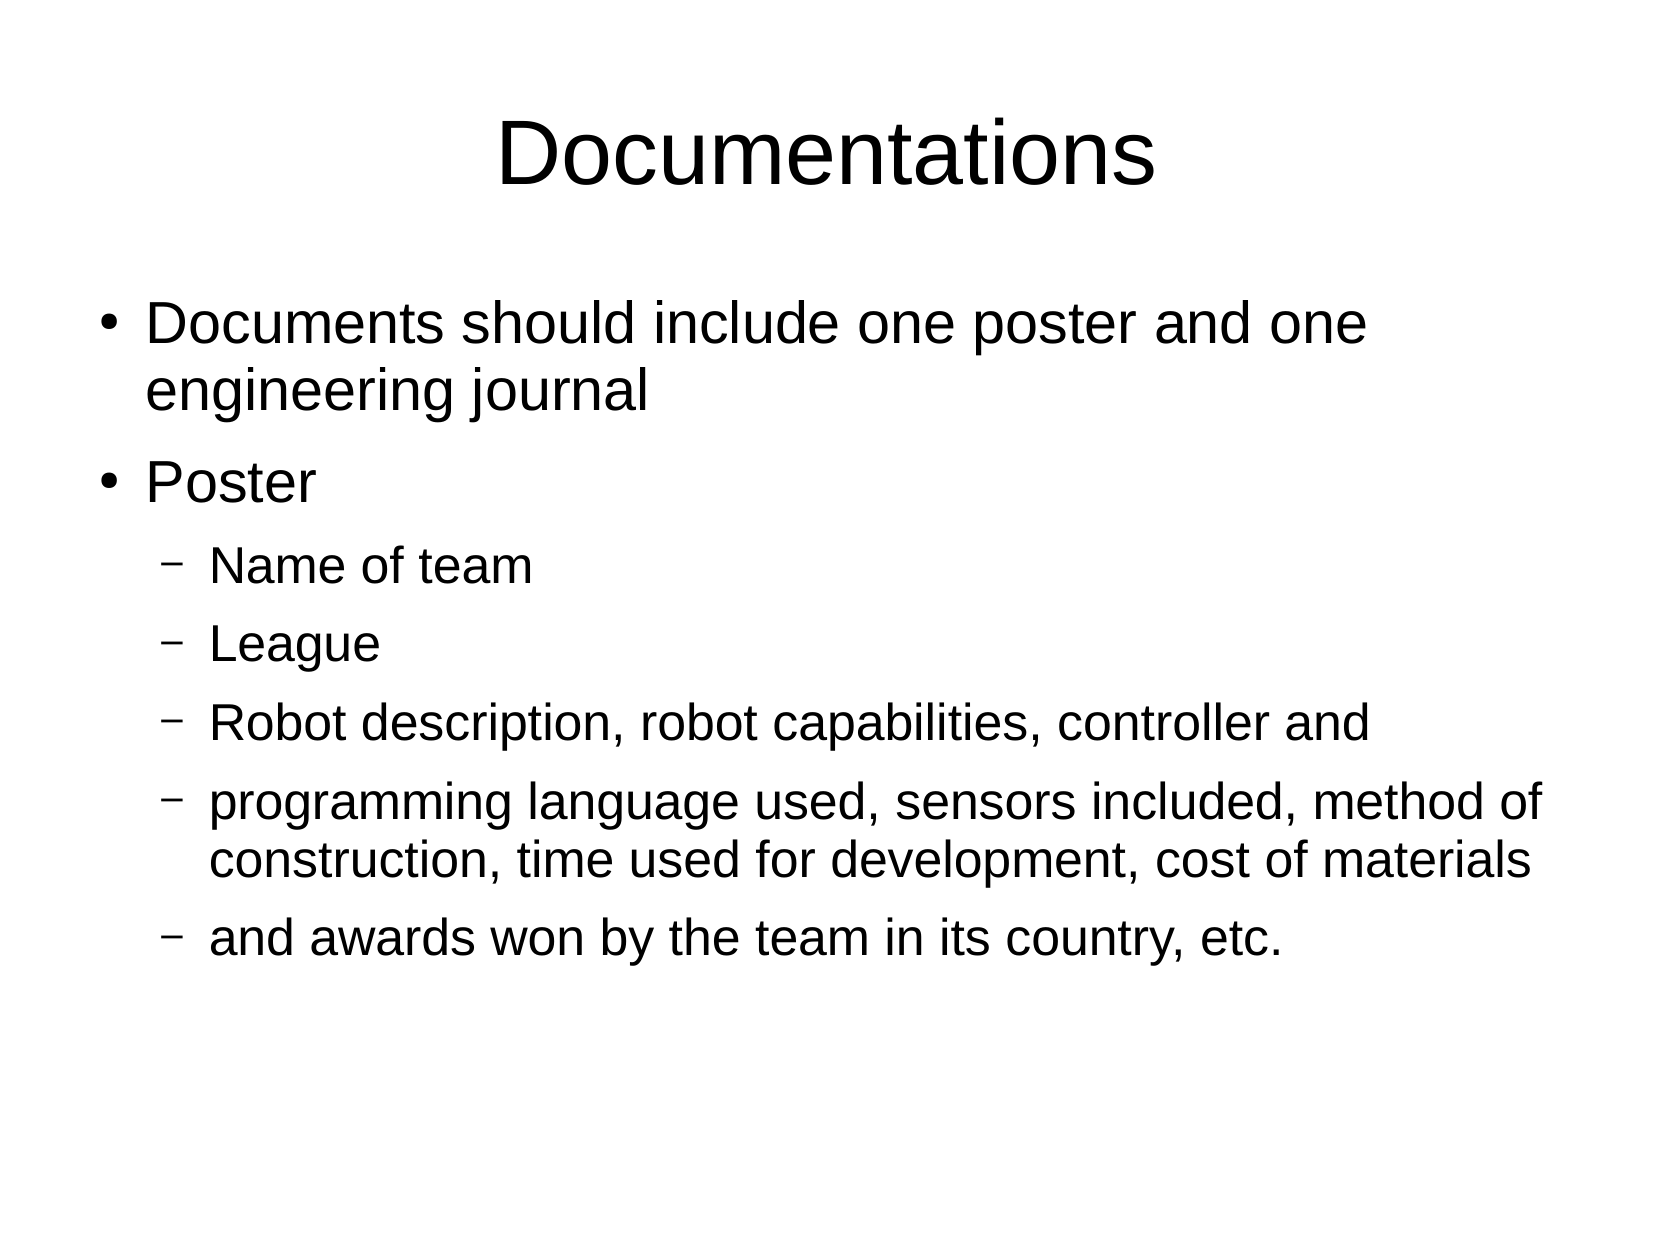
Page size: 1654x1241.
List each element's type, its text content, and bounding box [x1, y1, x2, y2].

title Documentations [82, 49, 1571, 257]
list Documents should include one poster and one engineering journal Poster Name of team League Robot description, robot capabilities, controller and programming language used, sensors included, method of construction, time used for development, cost of materials and awards won by the team in its country, etc. [82, 290, 1571, 1010]
